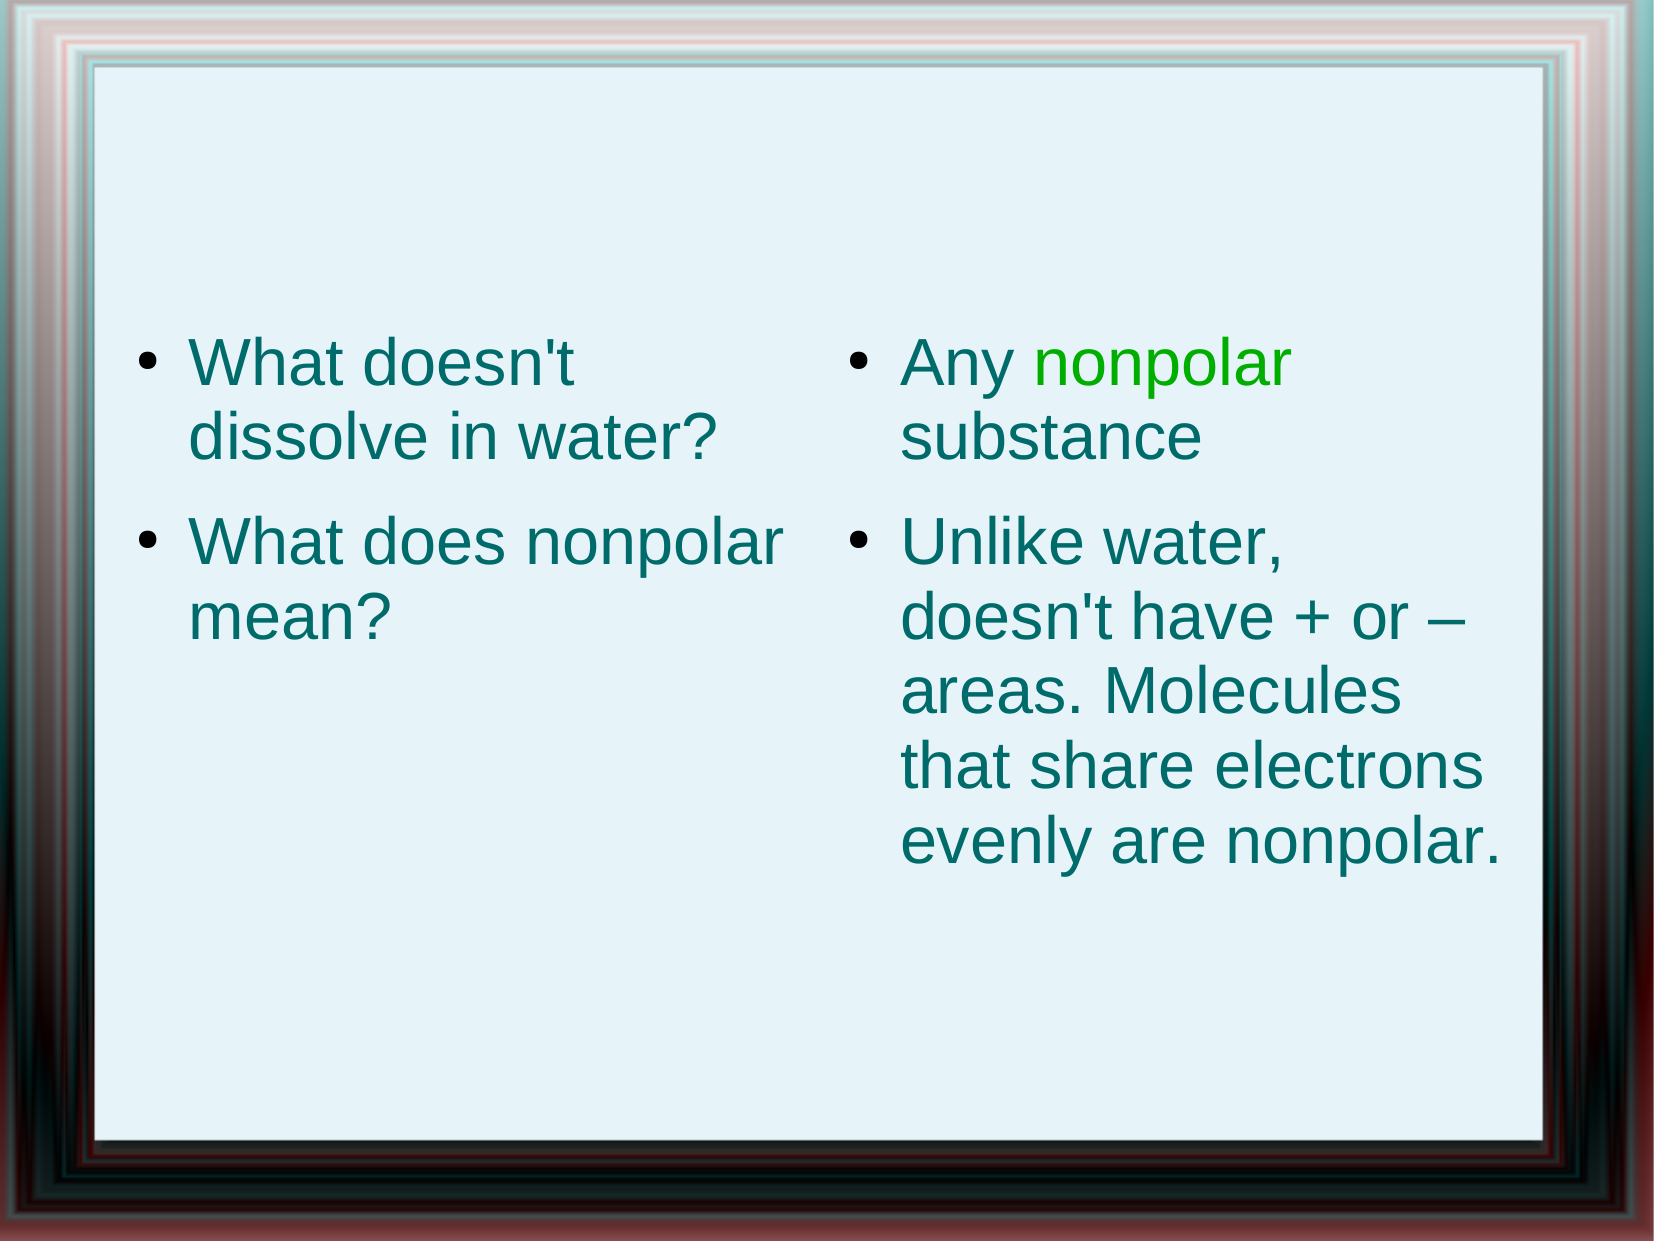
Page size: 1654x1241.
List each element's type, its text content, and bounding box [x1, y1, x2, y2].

list Any nonpolar substance Unlike water, doesn't have + or – areas. Molecules that share electrons evenly are nonpolar. [829, 324, 1507, 945]
picture [0, 0, 1654, 1241]
list What doesn't dissolve in water? What does nonpolar mean? [118, 324, 796, 945]
